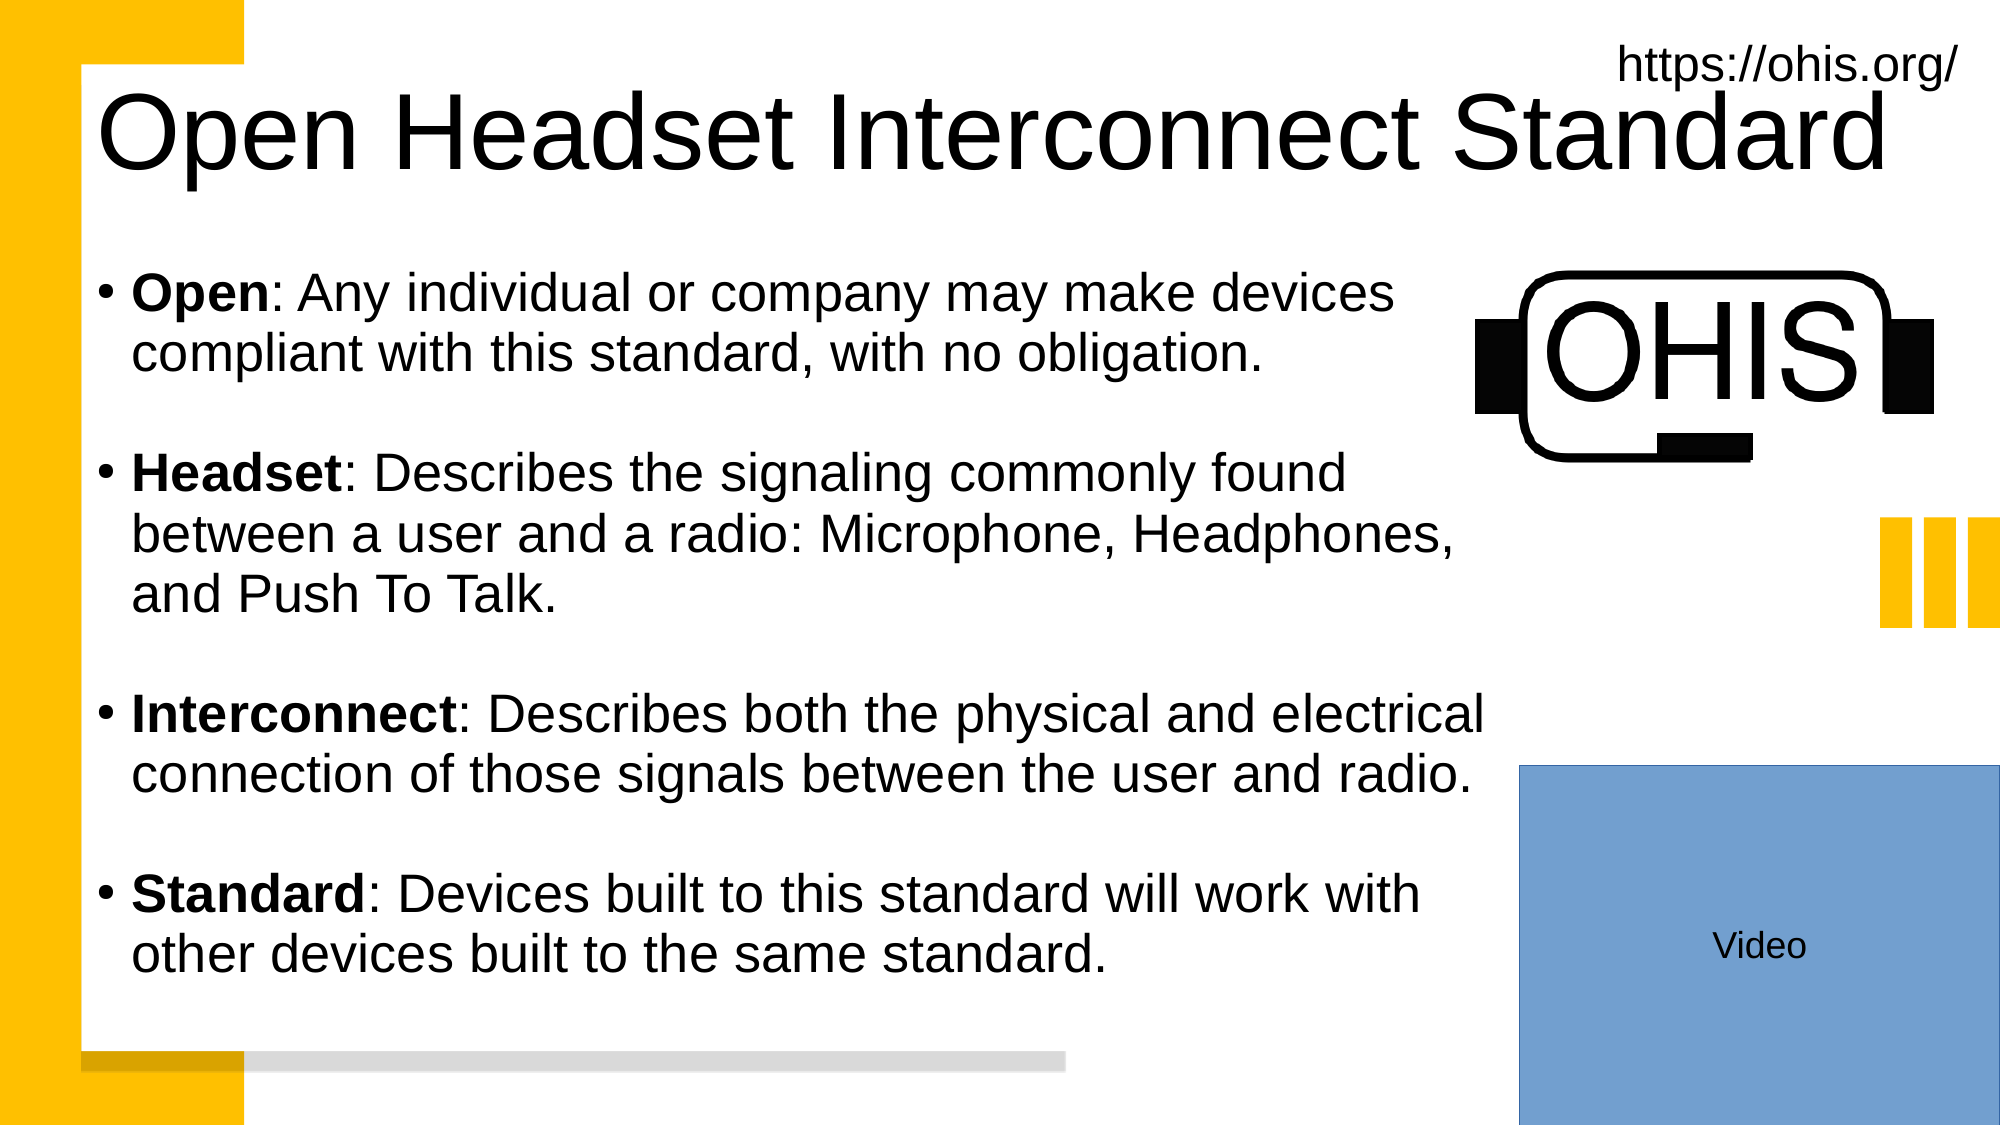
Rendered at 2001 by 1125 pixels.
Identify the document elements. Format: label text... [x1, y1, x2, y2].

picture [1475, 268, 1934, 464]
text_box Video [1519, 765, 2000, 1125]
text_box Open: Any individual or company may make devices compliant with this standard, with no obligation. Headset: Describes the signaling commonly found between a user and a radio: Microphone, Headphones, and Push To Talk. Interconnect: Describes both the physical and electrical connection of those signals between the user and radio. Standard: Devices built to this standard will work with other devices built to the same standard. [81, 254, 1516, 1036]
text_box [0, 0, 2000, 1125]
text_box Open Headset Interconnect Standard [81, 64, 1921, 201]
text_box https://ohis.org/ [1590, 29, 1974, 105]
